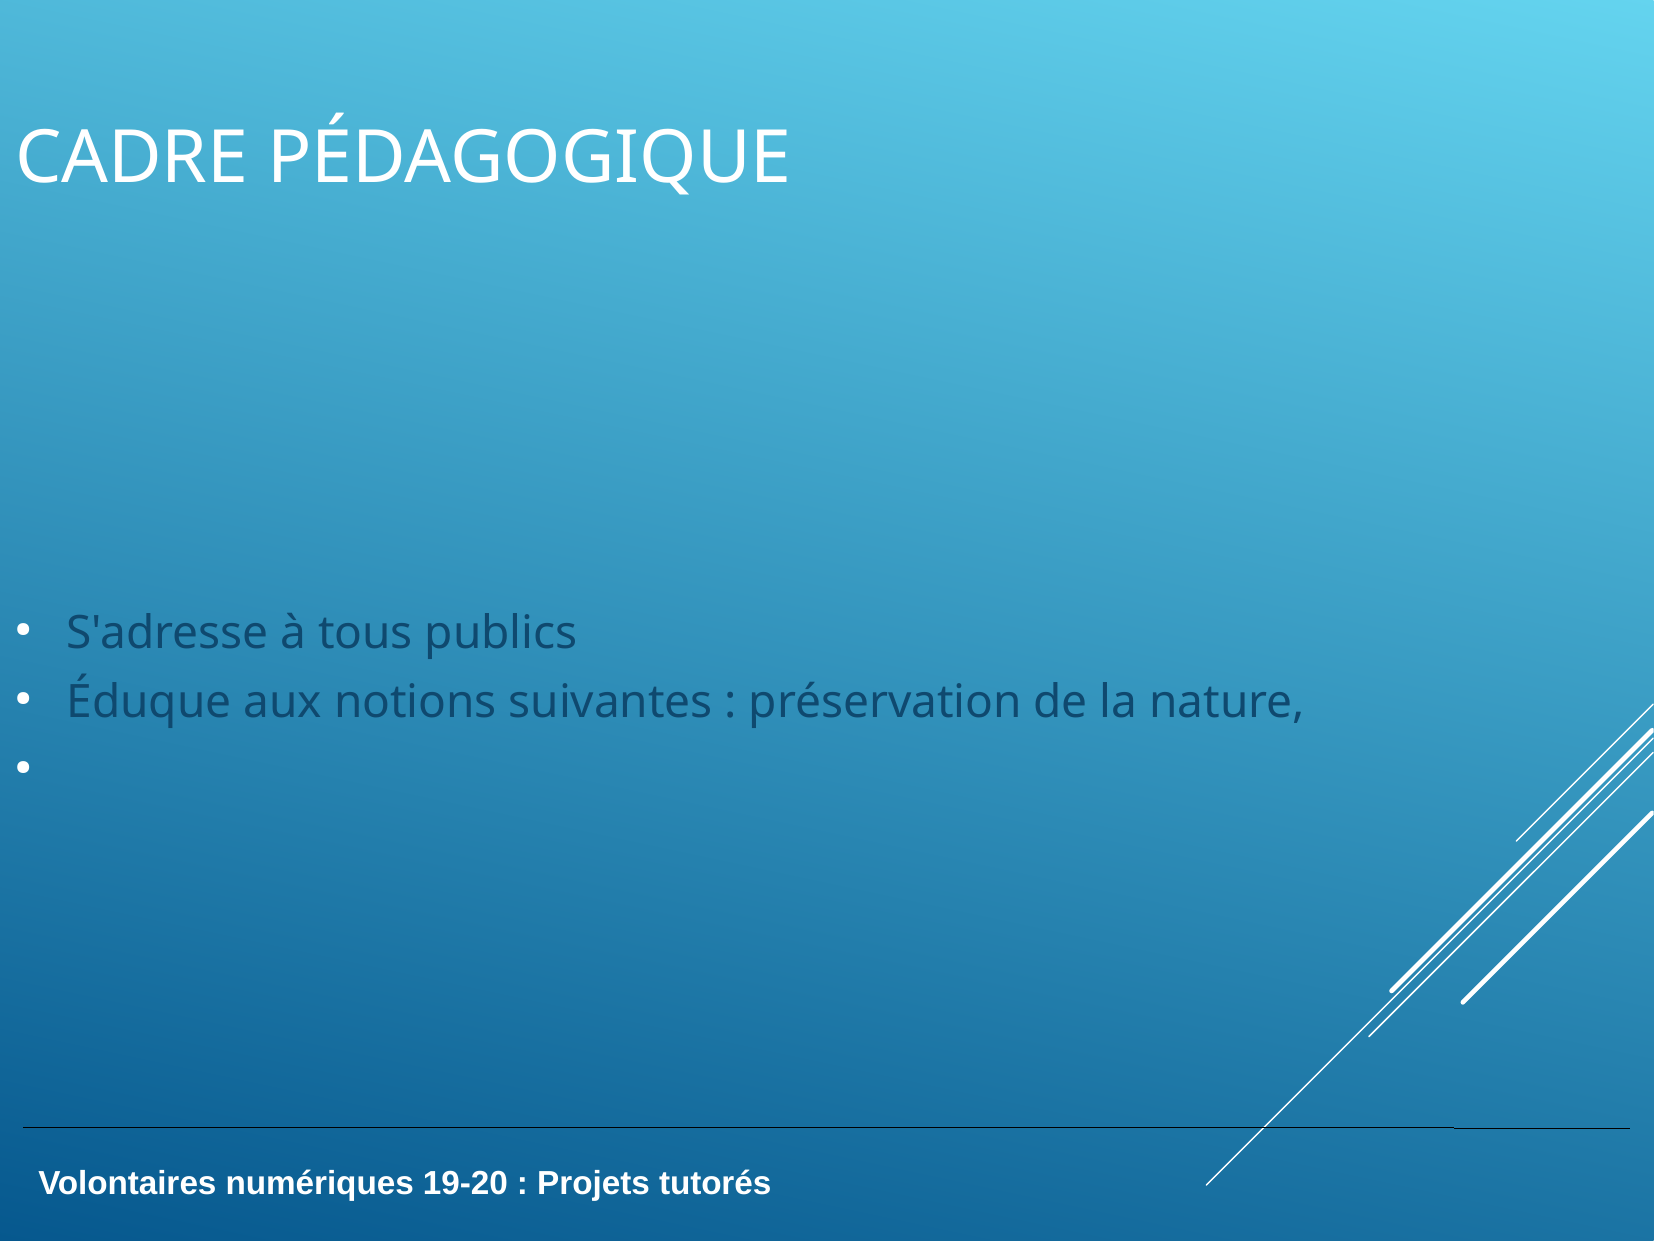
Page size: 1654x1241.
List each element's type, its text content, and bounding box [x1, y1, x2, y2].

list S'adresse à tous publics Éduque aux notions suivantes : préservation de la nature, [0, 290, 1489, 1109]
title Cadre pédagogique [0, 49, 1335, 257]
text_box Volontaires numériques 19-20 : Projets tutorés [23, 1157, 945, 1210]
